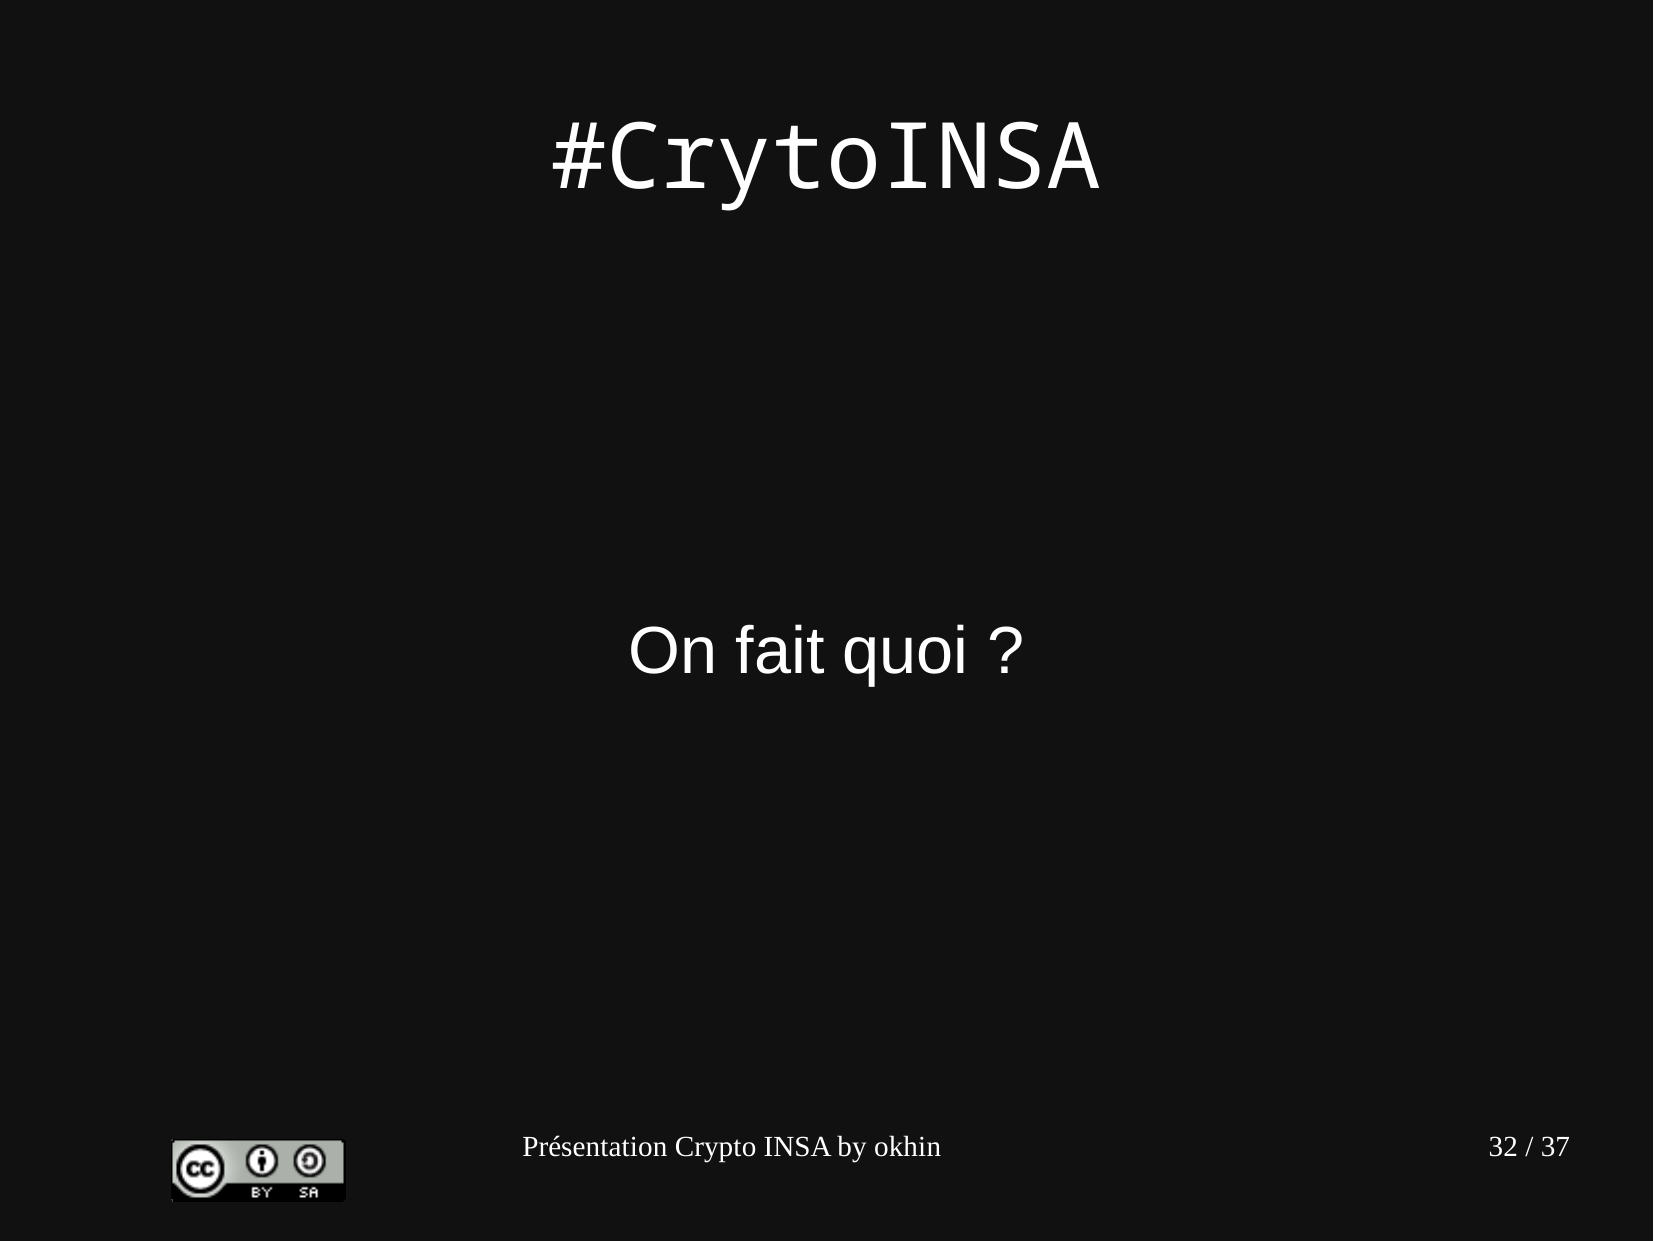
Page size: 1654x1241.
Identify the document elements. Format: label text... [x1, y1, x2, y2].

picture [171, 1139, 346, 1202]
subtitle On fait quoi ? [82, 290, 1571, 1010]
title #CrytoINSA [82, 49, 1571, 257]
